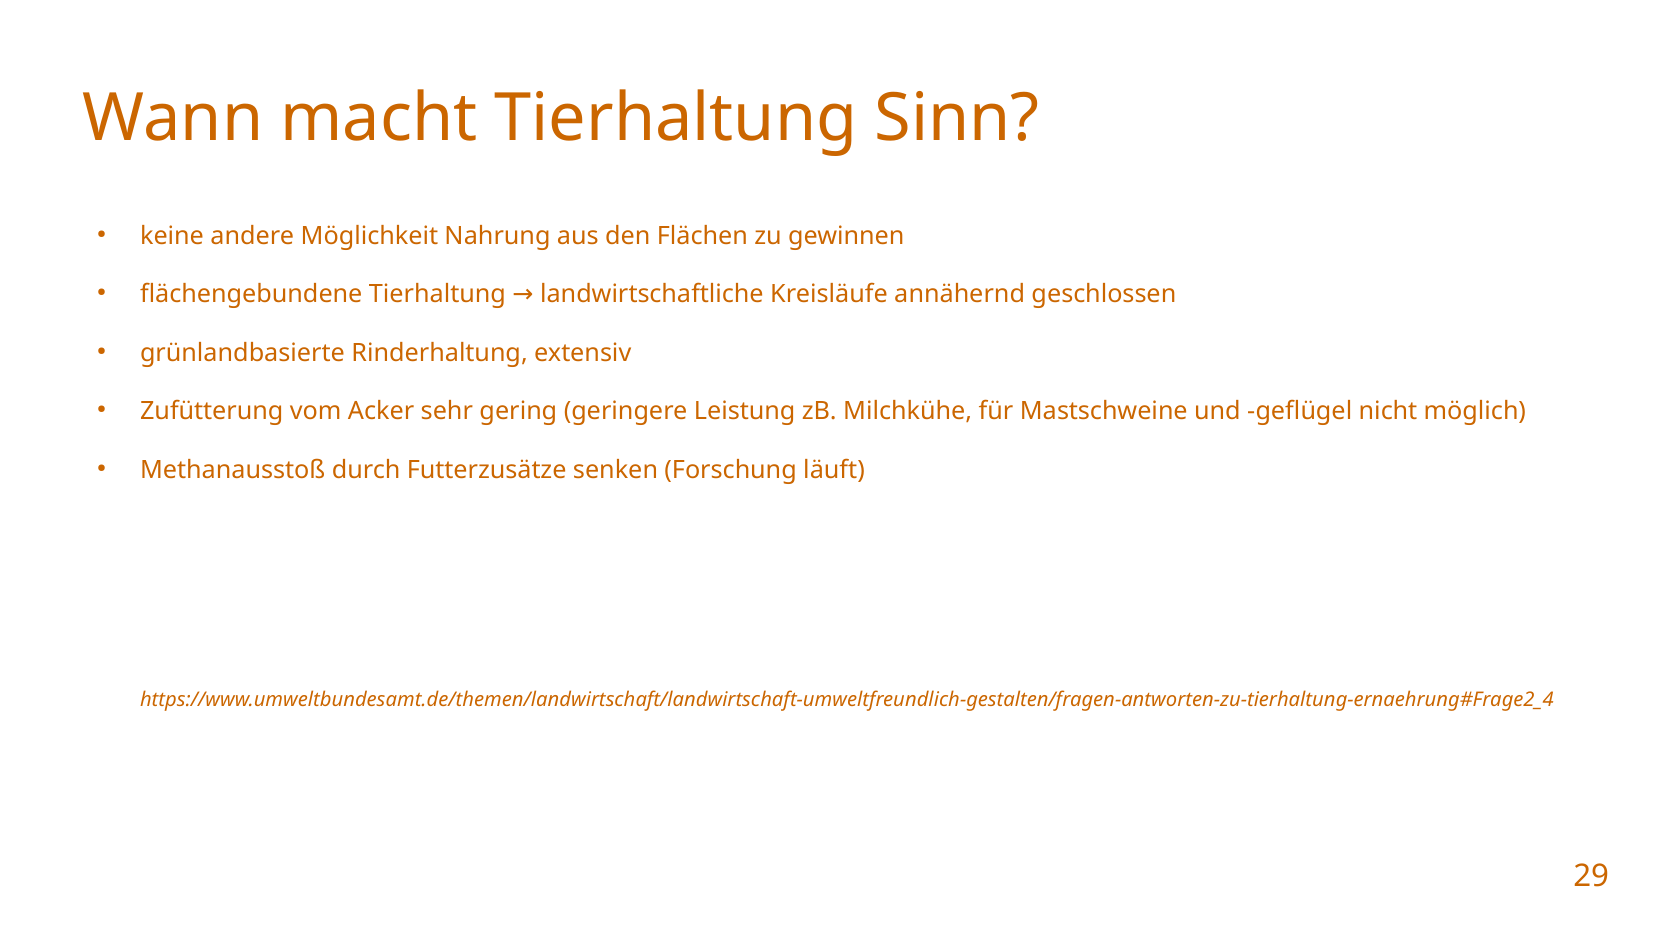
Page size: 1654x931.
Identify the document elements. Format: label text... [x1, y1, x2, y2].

title Wann macht Tierhaltung Sinn? [82, 37, 1571, 193]
list keine andere Möglichkeit Nahrung aus den Flächen zu gewinnen flächengebundene Tierhaltung → landwirtschaftliche Kreisläufe annähernd geschlossen grünlandbasierte Rinderhaltung, extensiv Zufütterung vom Acker sehr gering (geringere Leistung zB. Milchkühe, für Mastschweine und -geflügel nicht möglich) Methanausstoß durch Futterzusätze senken (Forschung läuft) https://www.umweltbundesamt.de/themen/landwirtschaft/landwirtschaft-umweltfreundlich-gestalten/fragen-antworten-zu-tierhaltung-ernaehrung#Frage2_4 [82, 217, 1571, 758]
